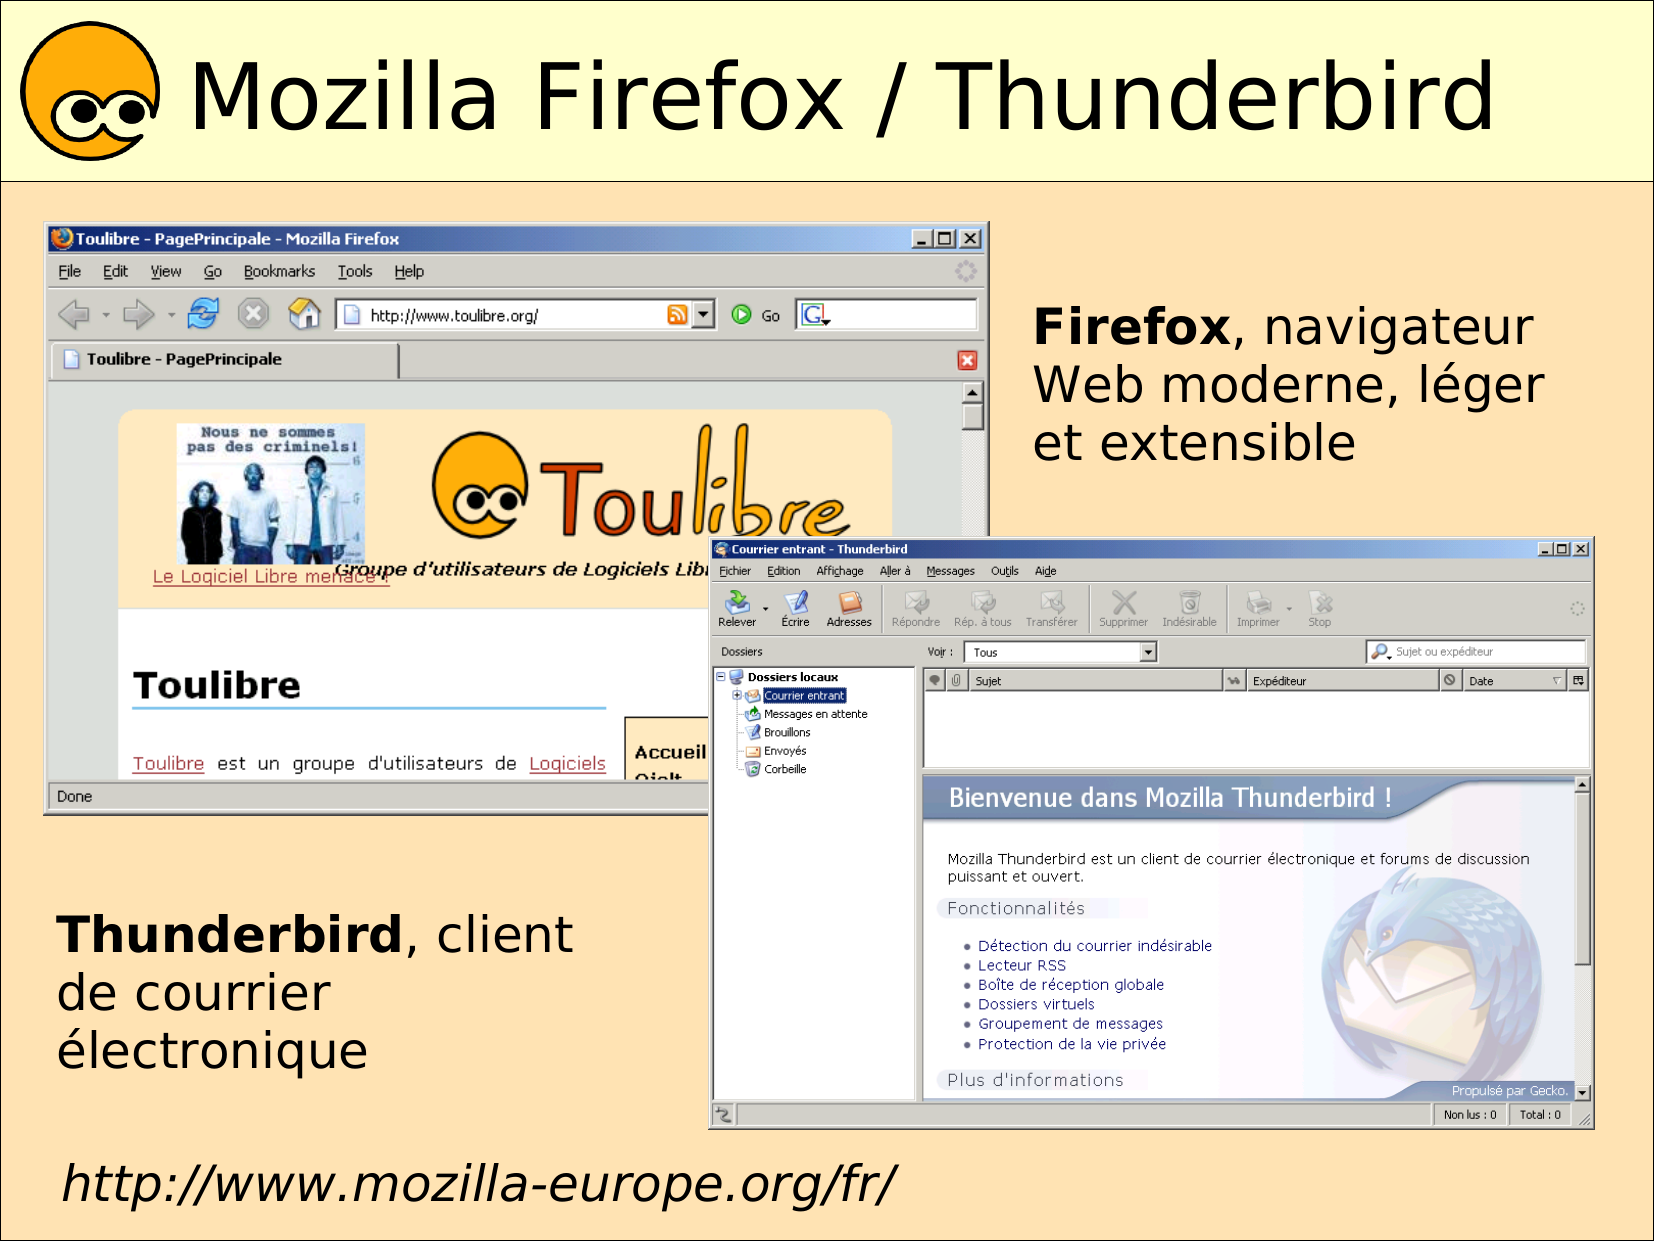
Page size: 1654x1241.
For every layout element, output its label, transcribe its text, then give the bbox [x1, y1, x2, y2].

text_box Firefox, navigateur Web moderne, léger et extensible [1018, 290, 1609, 481]
text_box Thunderbird, client de courrier électronique [41, 898, 667, 1045]
title Mozilla Firefox / Thunderbird [135, 43, 1552, 151]
picture [43, 221, 1595, 1130]
text_box http://www.mozilla-europe.org/fr/ [46, 1147, 1023, 1221]
text_box [75, 1156, 826, 1241]
picture [20, 21, 160, 161]
